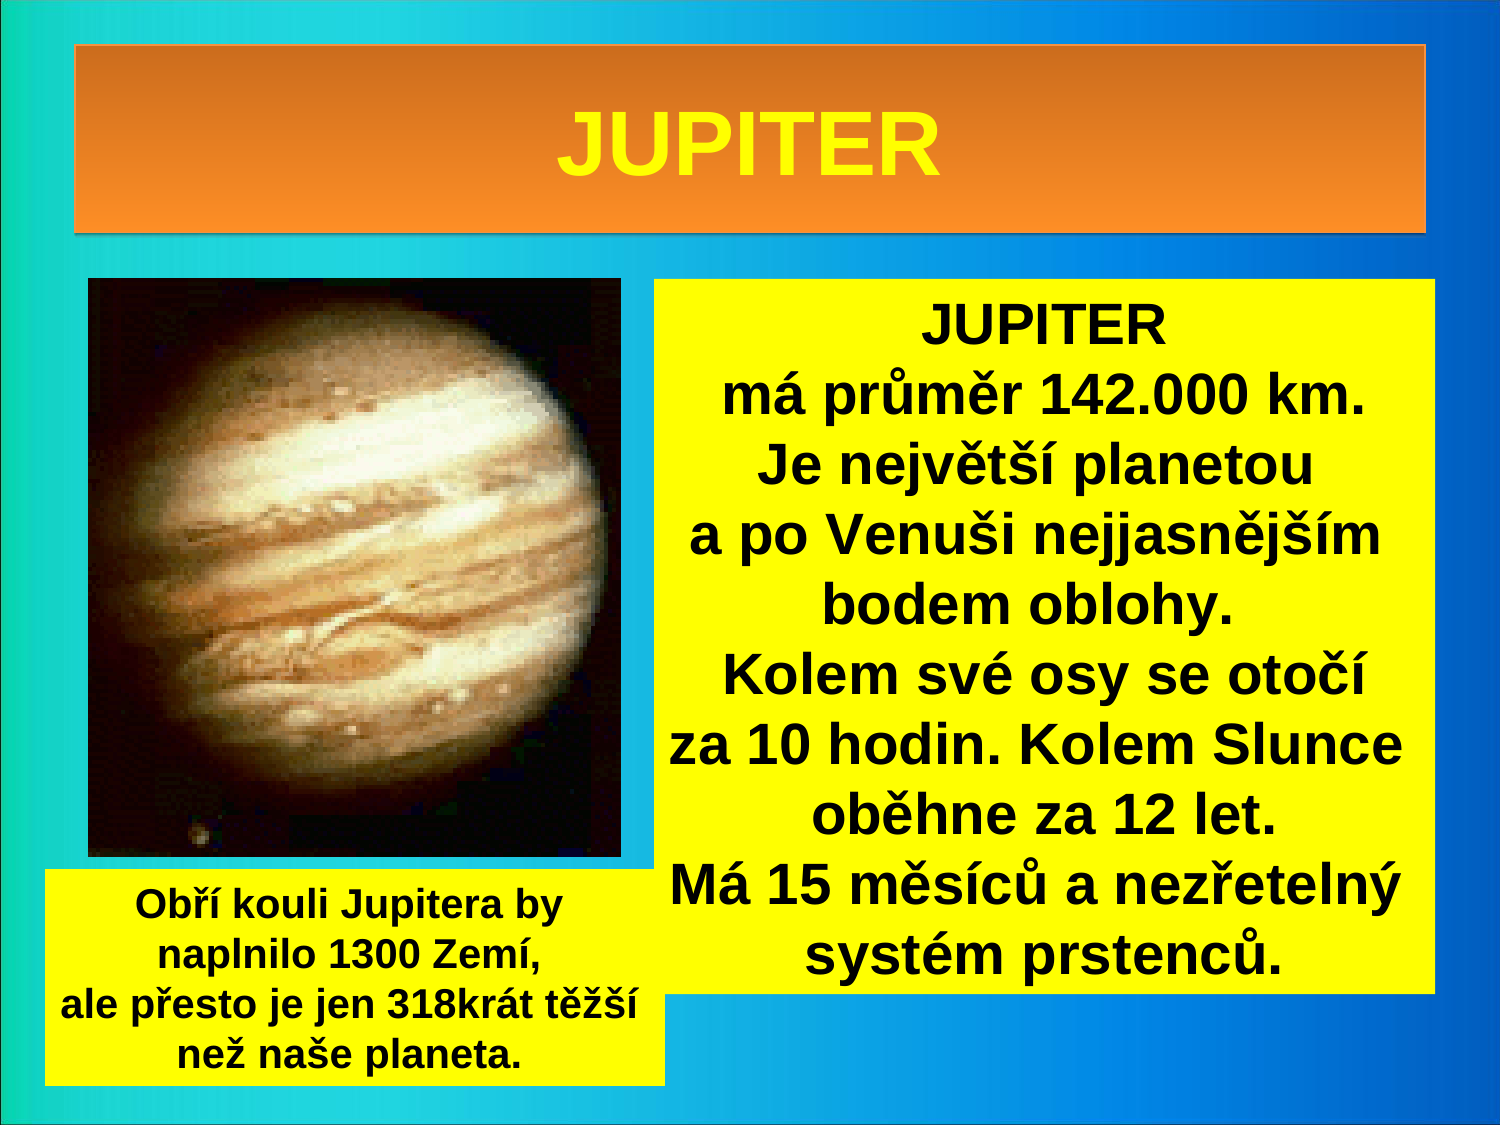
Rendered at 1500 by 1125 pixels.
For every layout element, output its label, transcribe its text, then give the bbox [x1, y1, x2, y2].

text_box Obří kouli Jupitera by naplnilo 1300 Zemí, ale přesto je jen 318krát těžší než naše planeta. [45, 869, 665, 1086]
text_box JUPITER má průměr 142.000 km. Je největší planetou a po Venuši nejjasnějším bodem oblohy. Kolem své osy se otočí za 10 hodin. Kolem Slunce oběhne za 12 let. Má 15 měsíců a nezřetelný systém prstenců. [654, 278, 1436, 995]
title JUPITER [75, 45, 1426, 233]
picture [0, 0, 1500, 1125]
